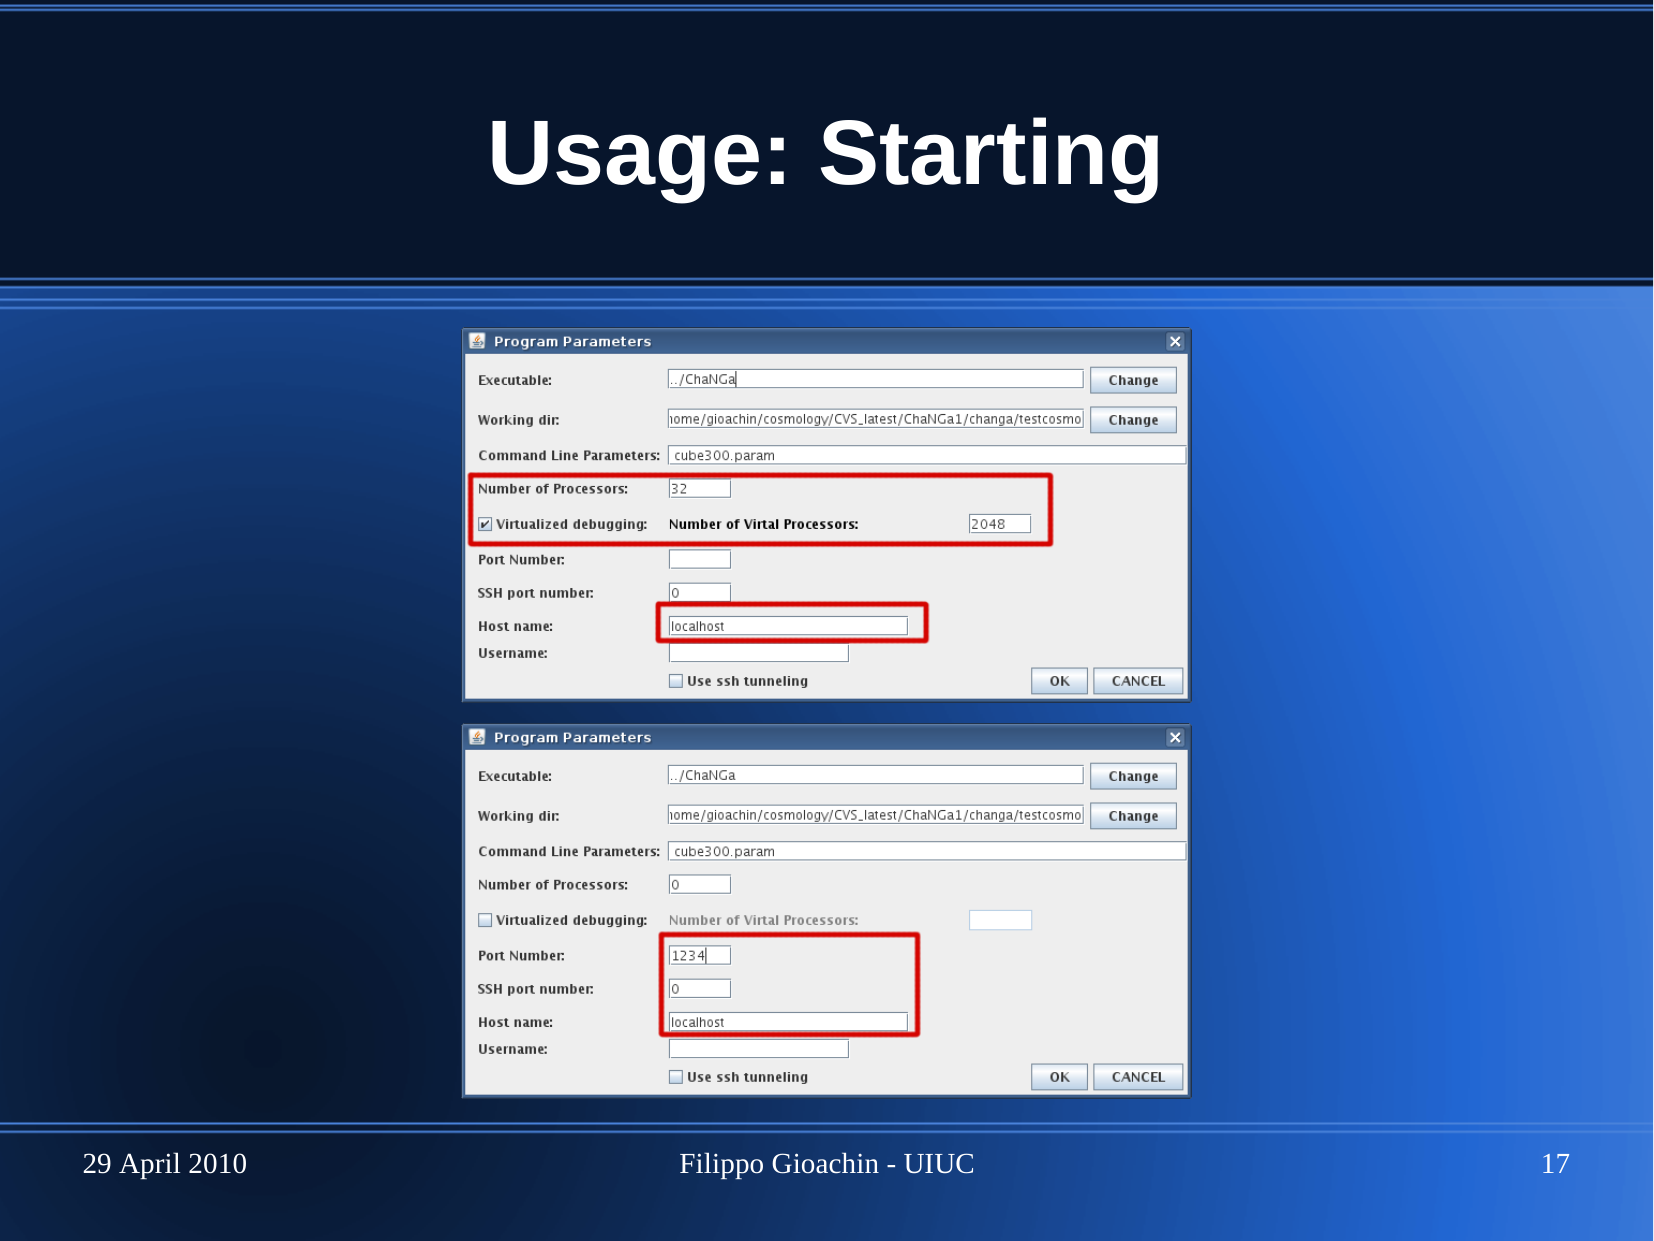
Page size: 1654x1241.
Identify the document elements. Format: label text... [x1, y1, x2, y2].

picture [0, 0, 1654, 1241]
title Usage: Starting [82, 56, 1571, 250]
